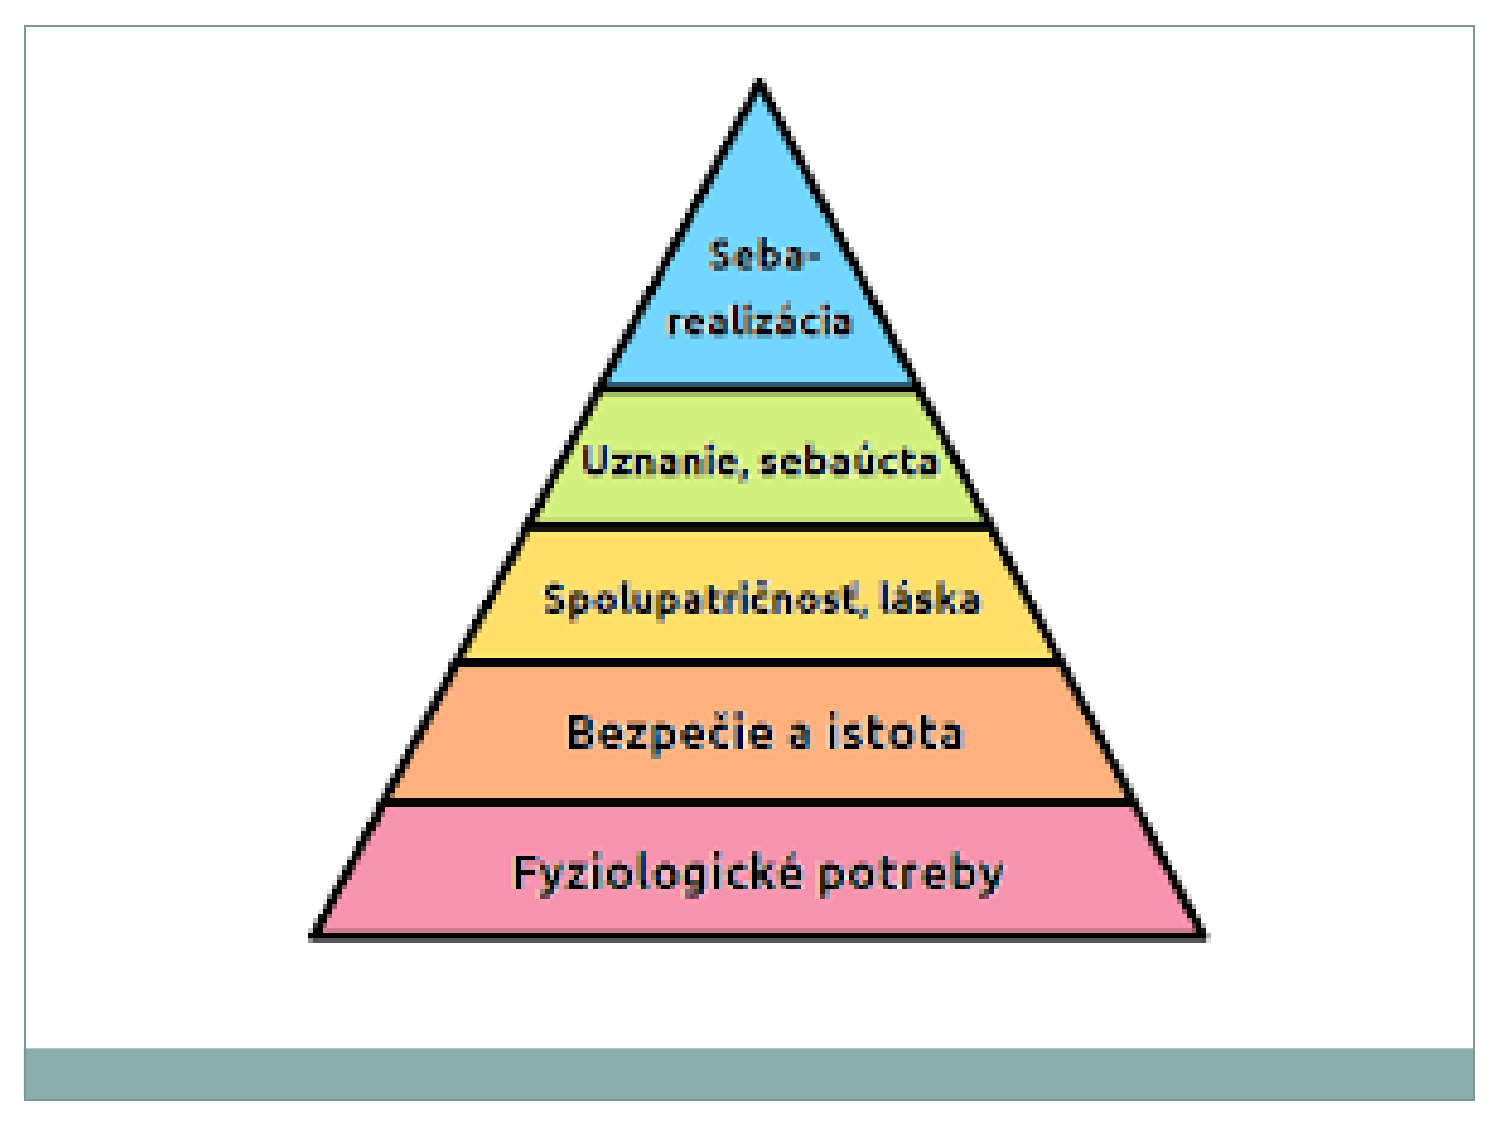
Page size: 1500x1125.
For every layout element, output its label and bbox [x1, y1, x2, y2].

picture [159, 30, 1337, 1030]
